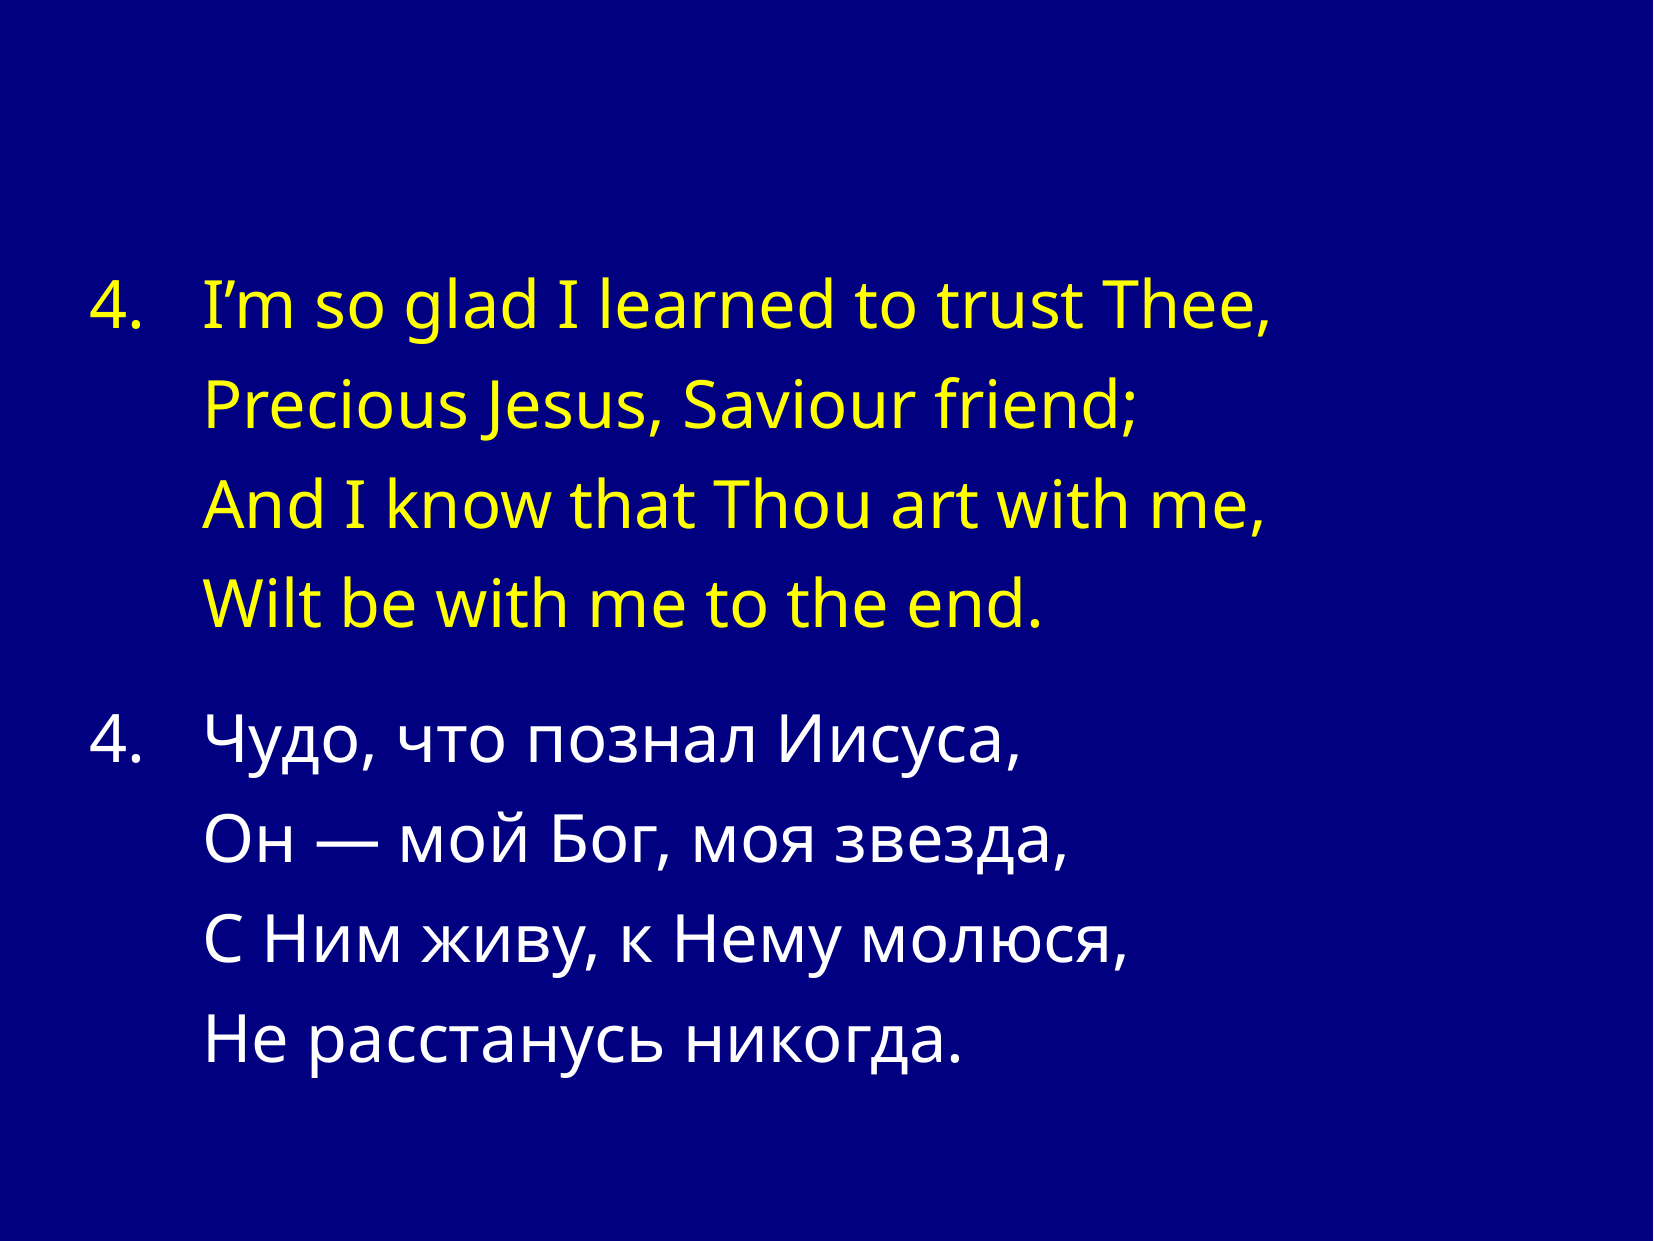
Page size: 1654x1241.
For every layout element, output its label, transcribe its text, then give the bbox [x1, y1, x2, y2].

text_box 4. I’m so glad I learned to trust Thee, Precious Jesus, Saviour friend; And I know that Thou art with me, Wilt be with me to the end. [75, 150, 1576, 638]
text_box 4. Чудо, что познал Иисуса, Он — мой Бог, моя звезда, С Ним живу, к Нему молюся, Не расстанусь никогда. [75, 675, 1576, 1163]
